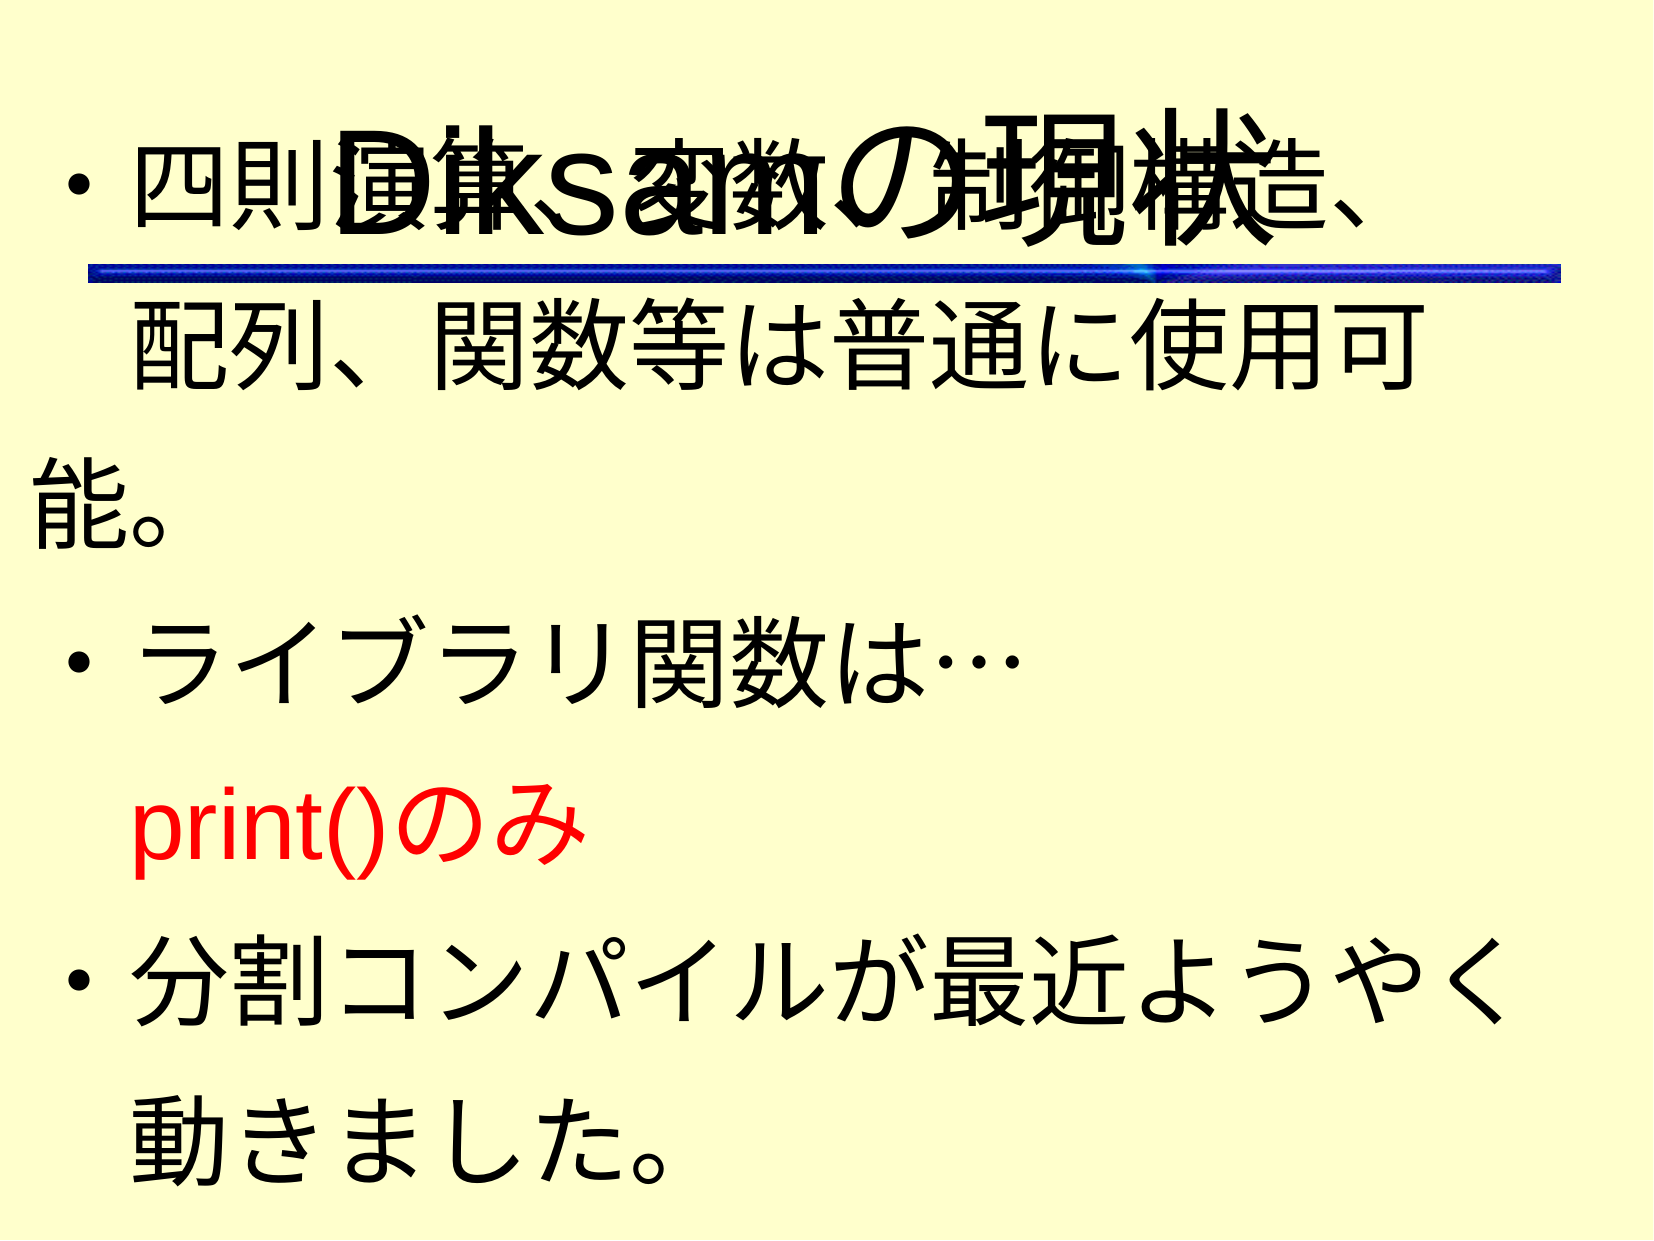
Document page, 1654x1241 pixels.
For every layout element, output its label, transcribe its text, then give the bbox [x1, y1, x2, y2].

title ・四則演算、変数、制御構造、 配列、関数等は普通に使用可能。 ・ライブラリ関数は… print()のみ ・分割コンパイルが最近ようやく 動きました。 ・クラスは…実装中。 [29, 341, 1595, 1118]
title Diksamの現状 [59, 73, 1548, 266]
picture [88, 264, 1561, 283]
